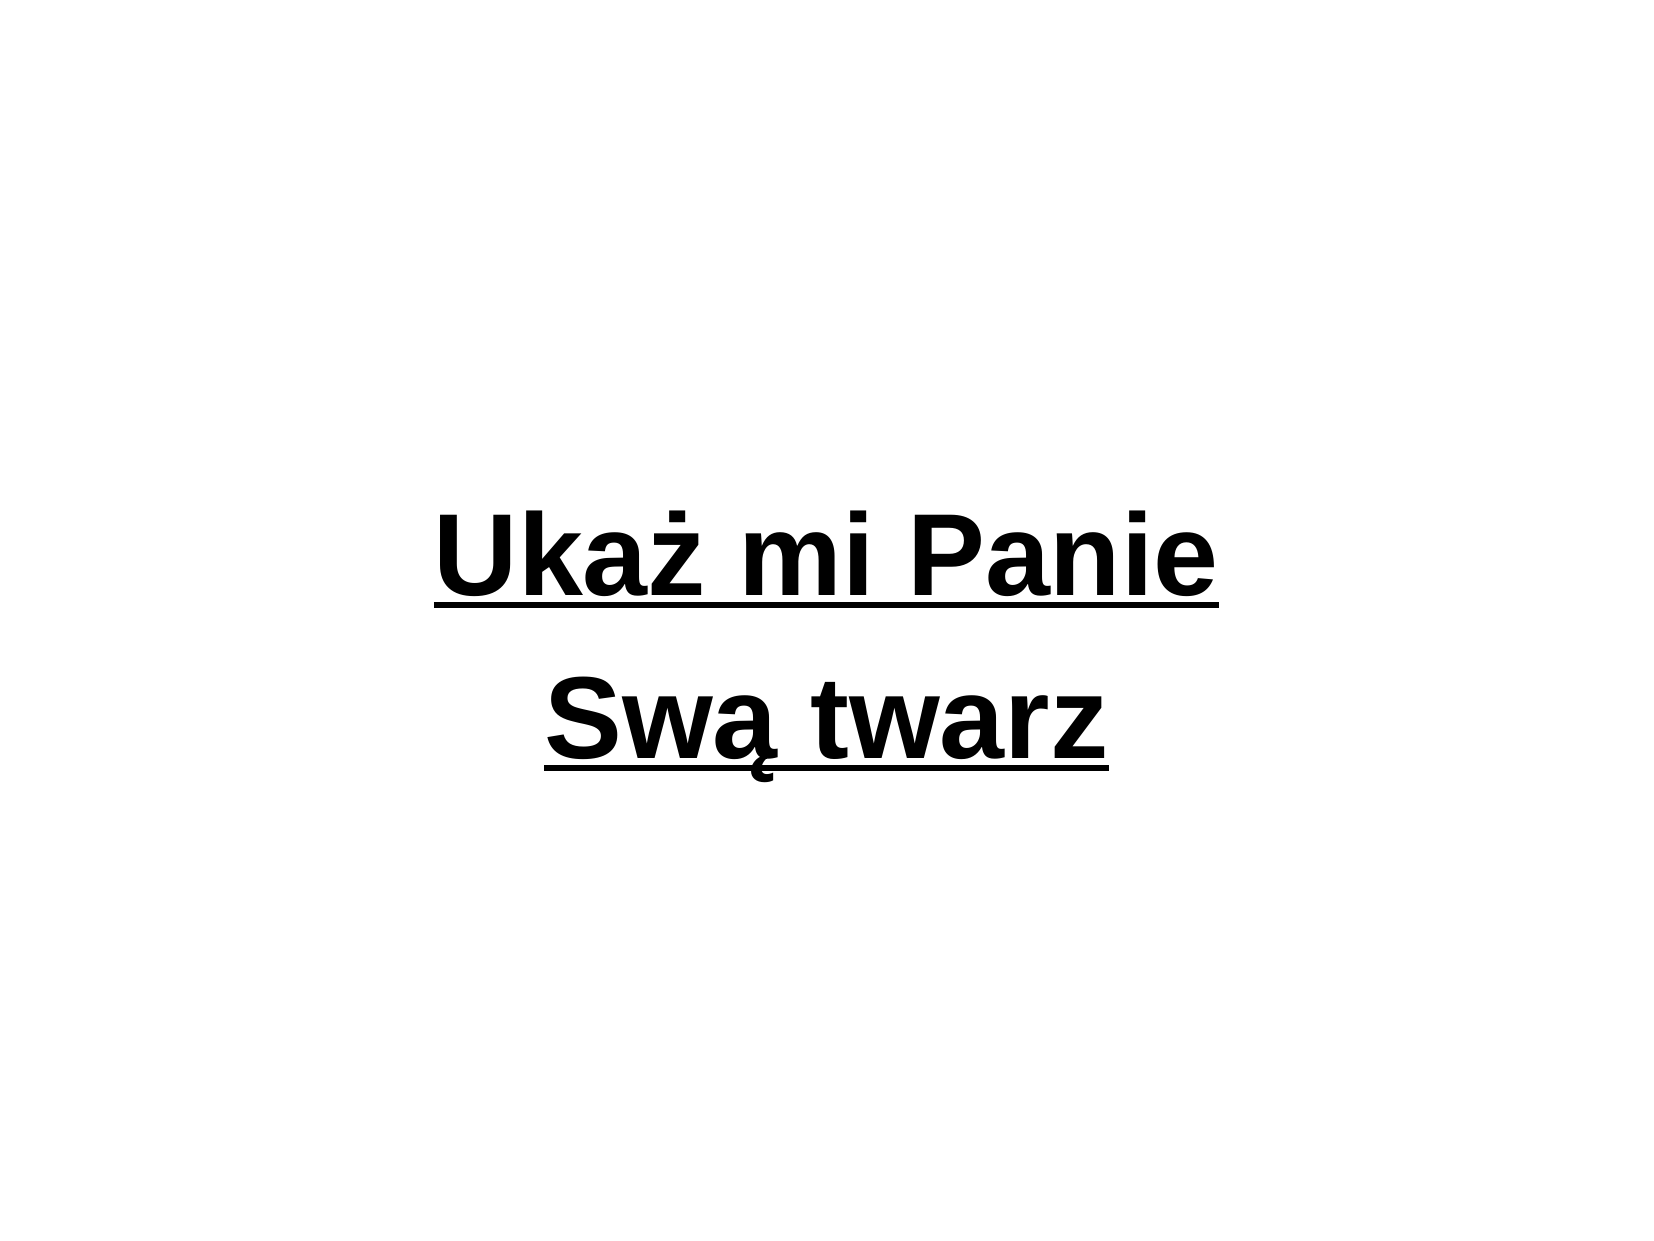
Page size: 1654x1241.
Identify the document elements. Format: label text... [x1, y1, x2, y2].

subtitle Ukaż mi Panie Swą twarz [0, 0, 1654, 1241]
